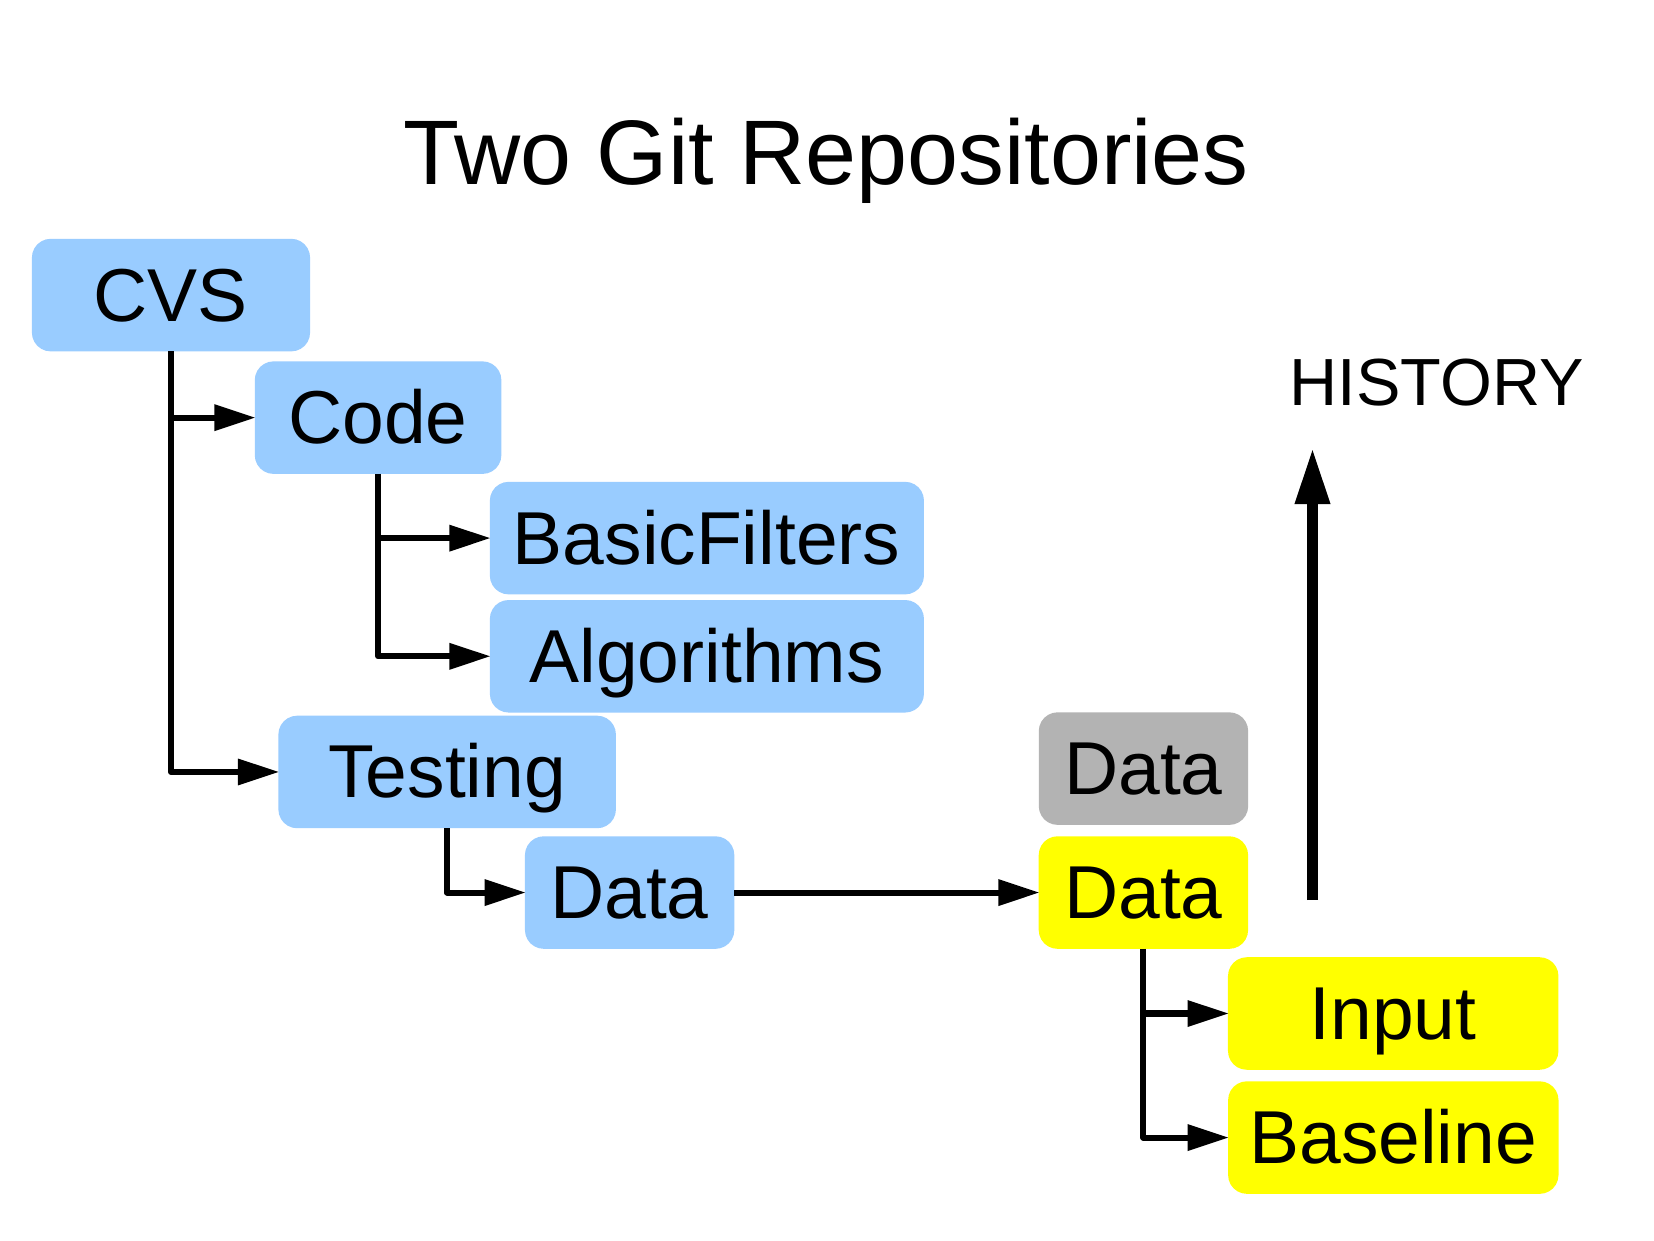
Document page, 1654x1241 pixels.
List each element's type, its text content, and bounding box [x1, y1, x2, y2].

text_box Algorithms [489, 600, 924, 713]
text_box Data [1038, 836, 1249, 949]
title Two Git Repositories [82, 49, 1571, 257]
text_box CVS [31, 238, 311, 352]
text_box HISTORY [1275, 337, 1613, 428]
text_box Code [254, 361, 502, 474]
text_box Baseline [1228, 1081, 1559, 1194]
text_box Data [524, 836, 735, 949]
text_box Data [1038, 712, 1249, 825]
text_box Testing [278, 715, 616, 829]
text_box BasicFilters [489, 481, 924, 595]
text_box Input [1227, 957, 1559, 1070]
